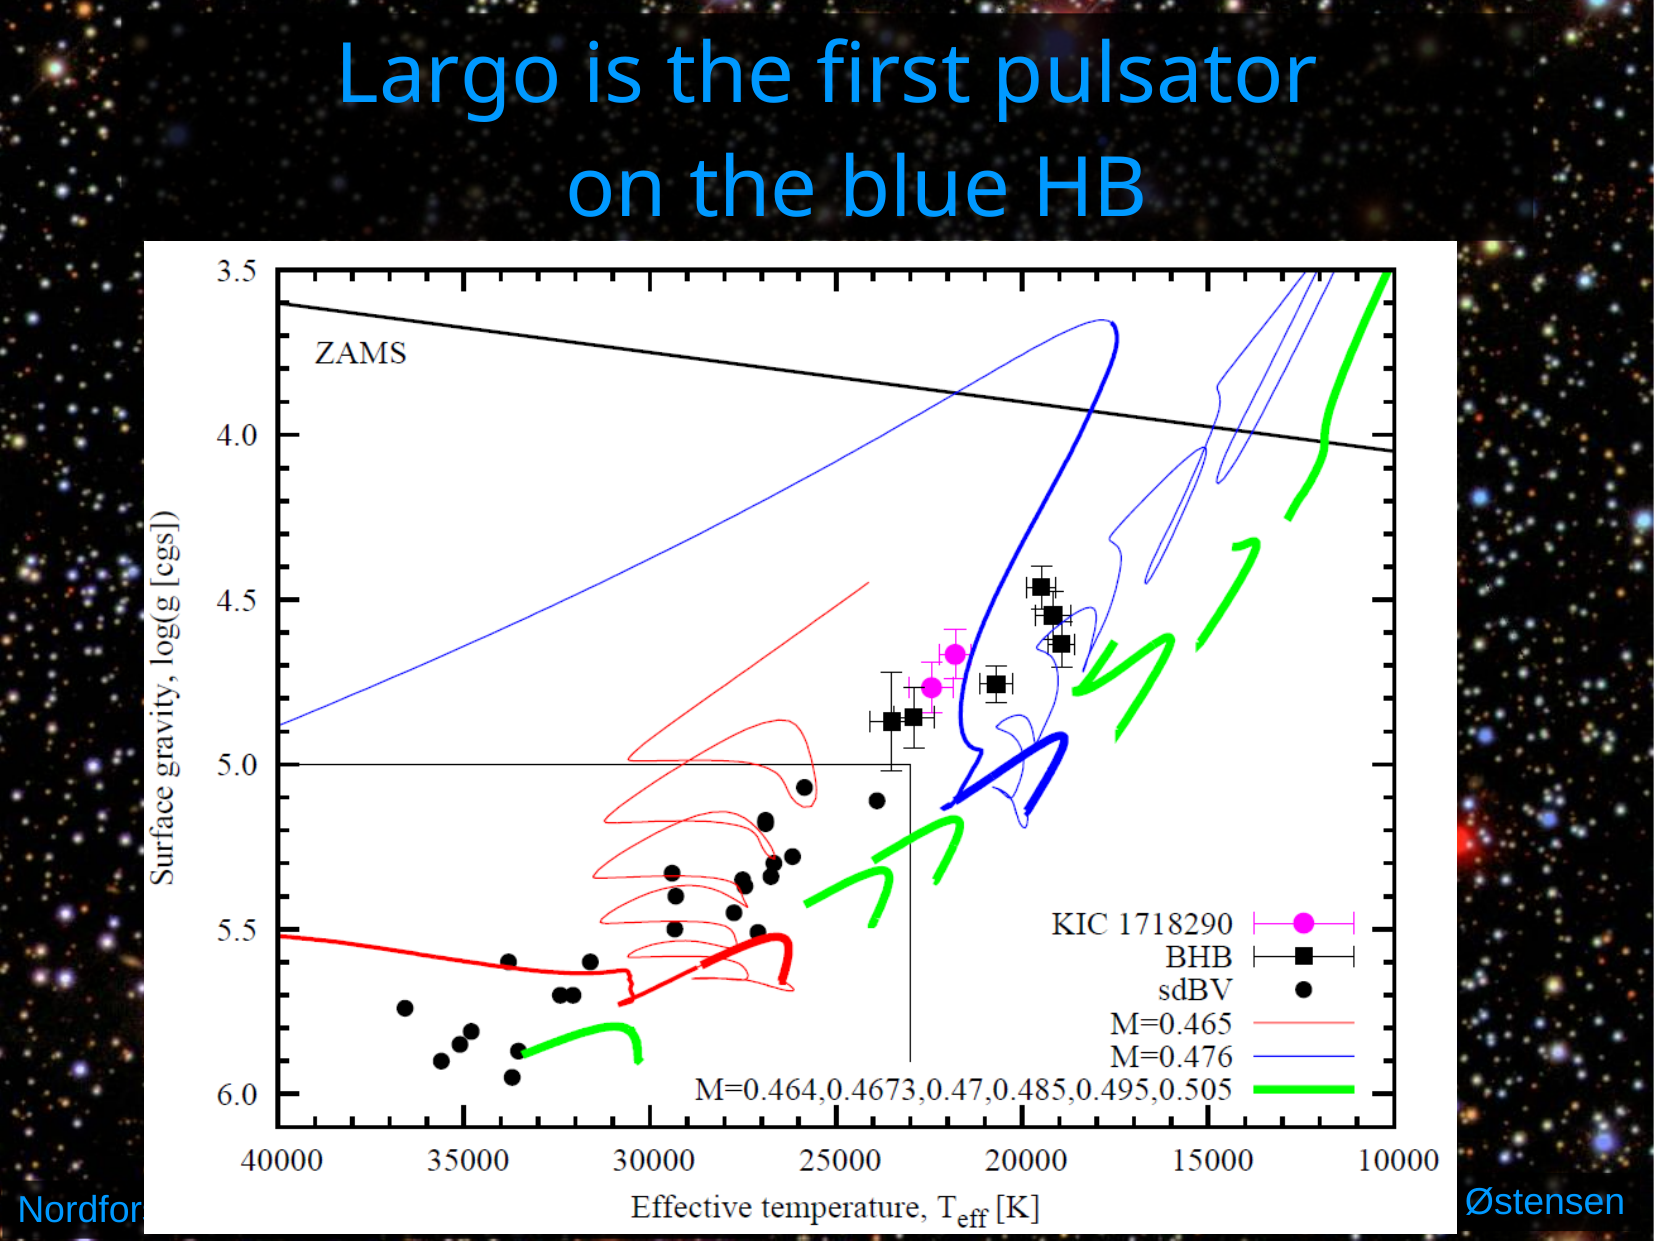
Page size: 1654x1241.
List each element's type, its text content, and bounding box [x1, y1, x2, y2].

title Largo is the first pulsator on the blue HB [121, 23, 1534, 231]
picture [0, 0, 1654, 1241]
